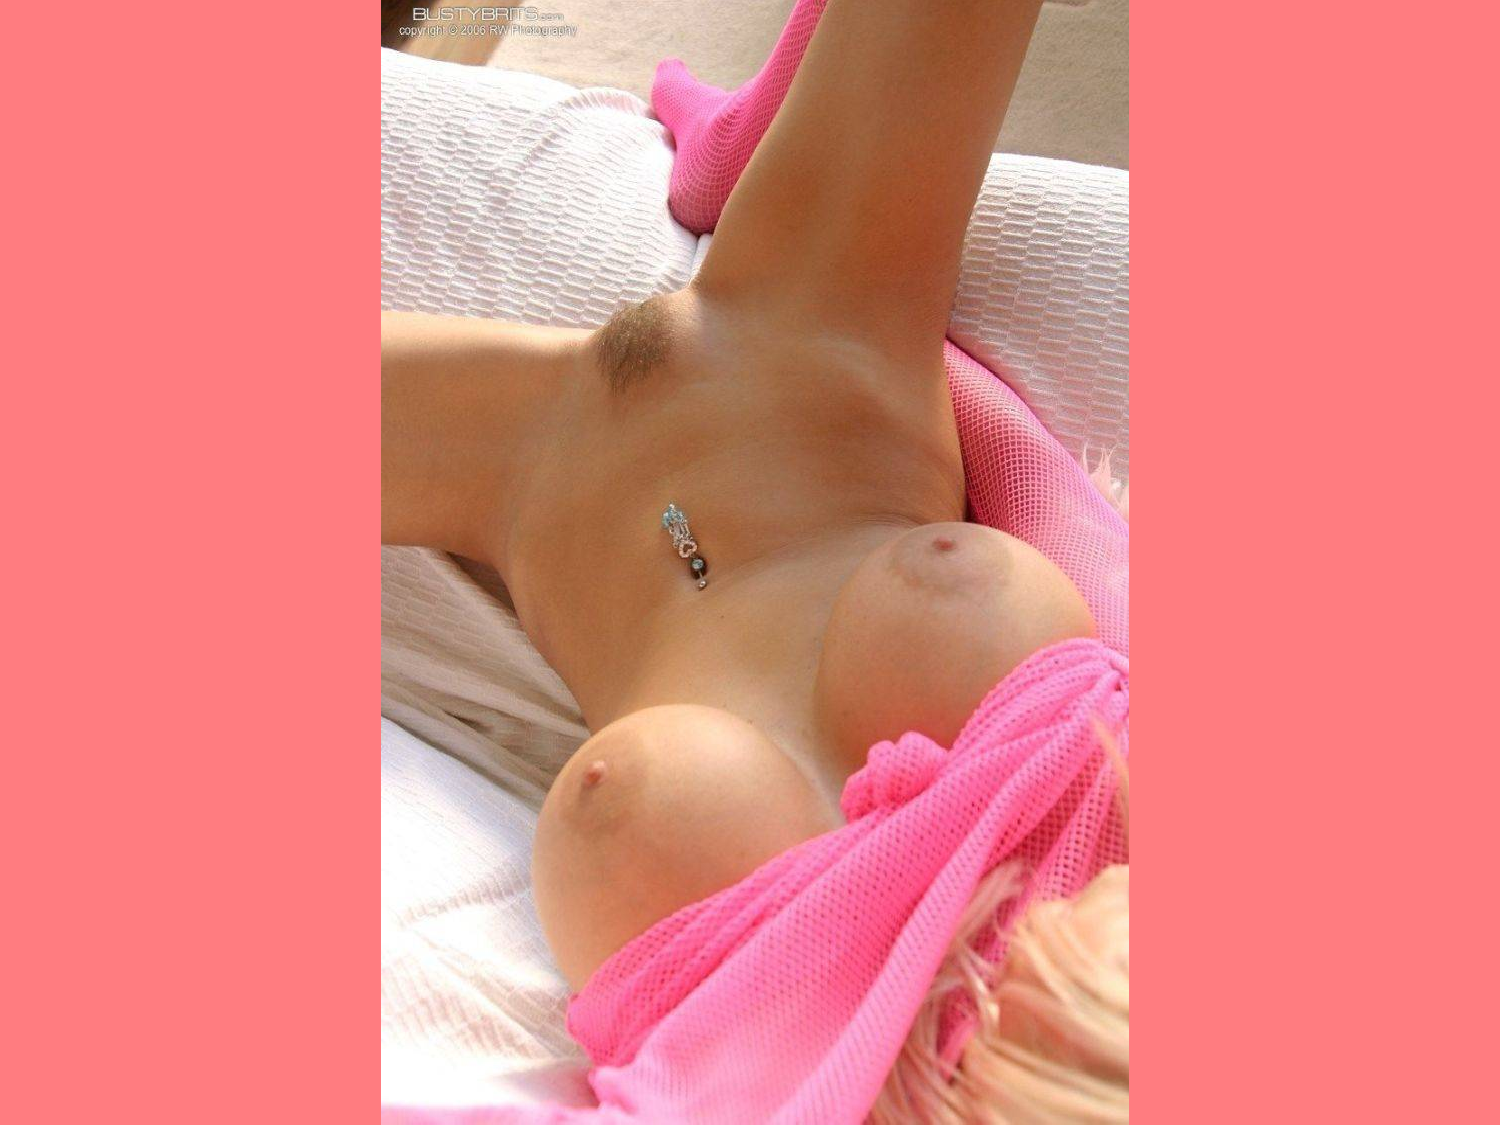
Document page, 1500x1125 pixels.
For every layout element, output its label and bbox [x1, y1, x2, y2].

picture [381, 0, 1129, 1125]
